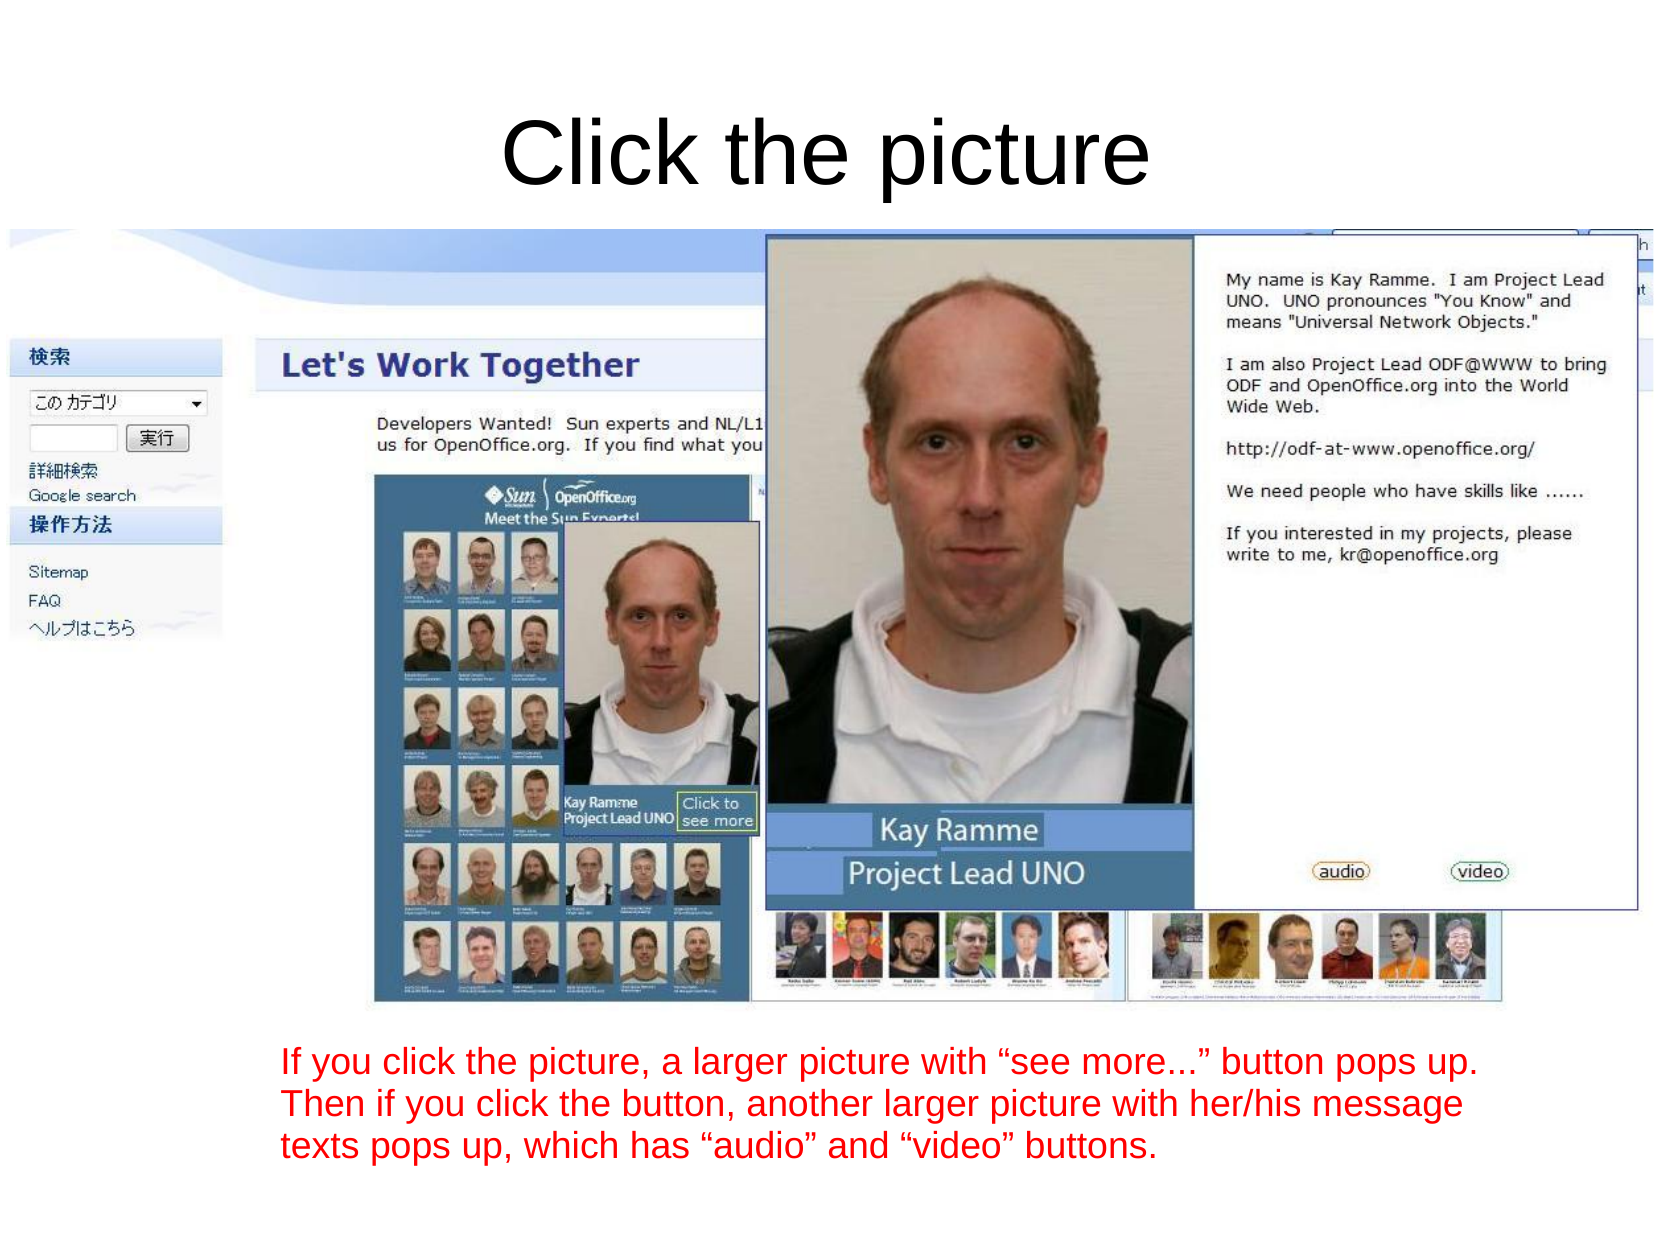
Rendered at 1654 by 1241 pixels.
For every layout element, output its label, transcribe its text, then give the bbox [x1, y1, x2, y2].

title Click the picture [82, 56, 1571, 229]
text_box If you click the picture, a larger picture with “see more...” button pops up. Then if you click the button, another larger picture with her/his message texts pops up, which has “audio” and “video” buttons. [265, 1033, 1536, 1175]
picture [6, 229, 1654, 1016]
